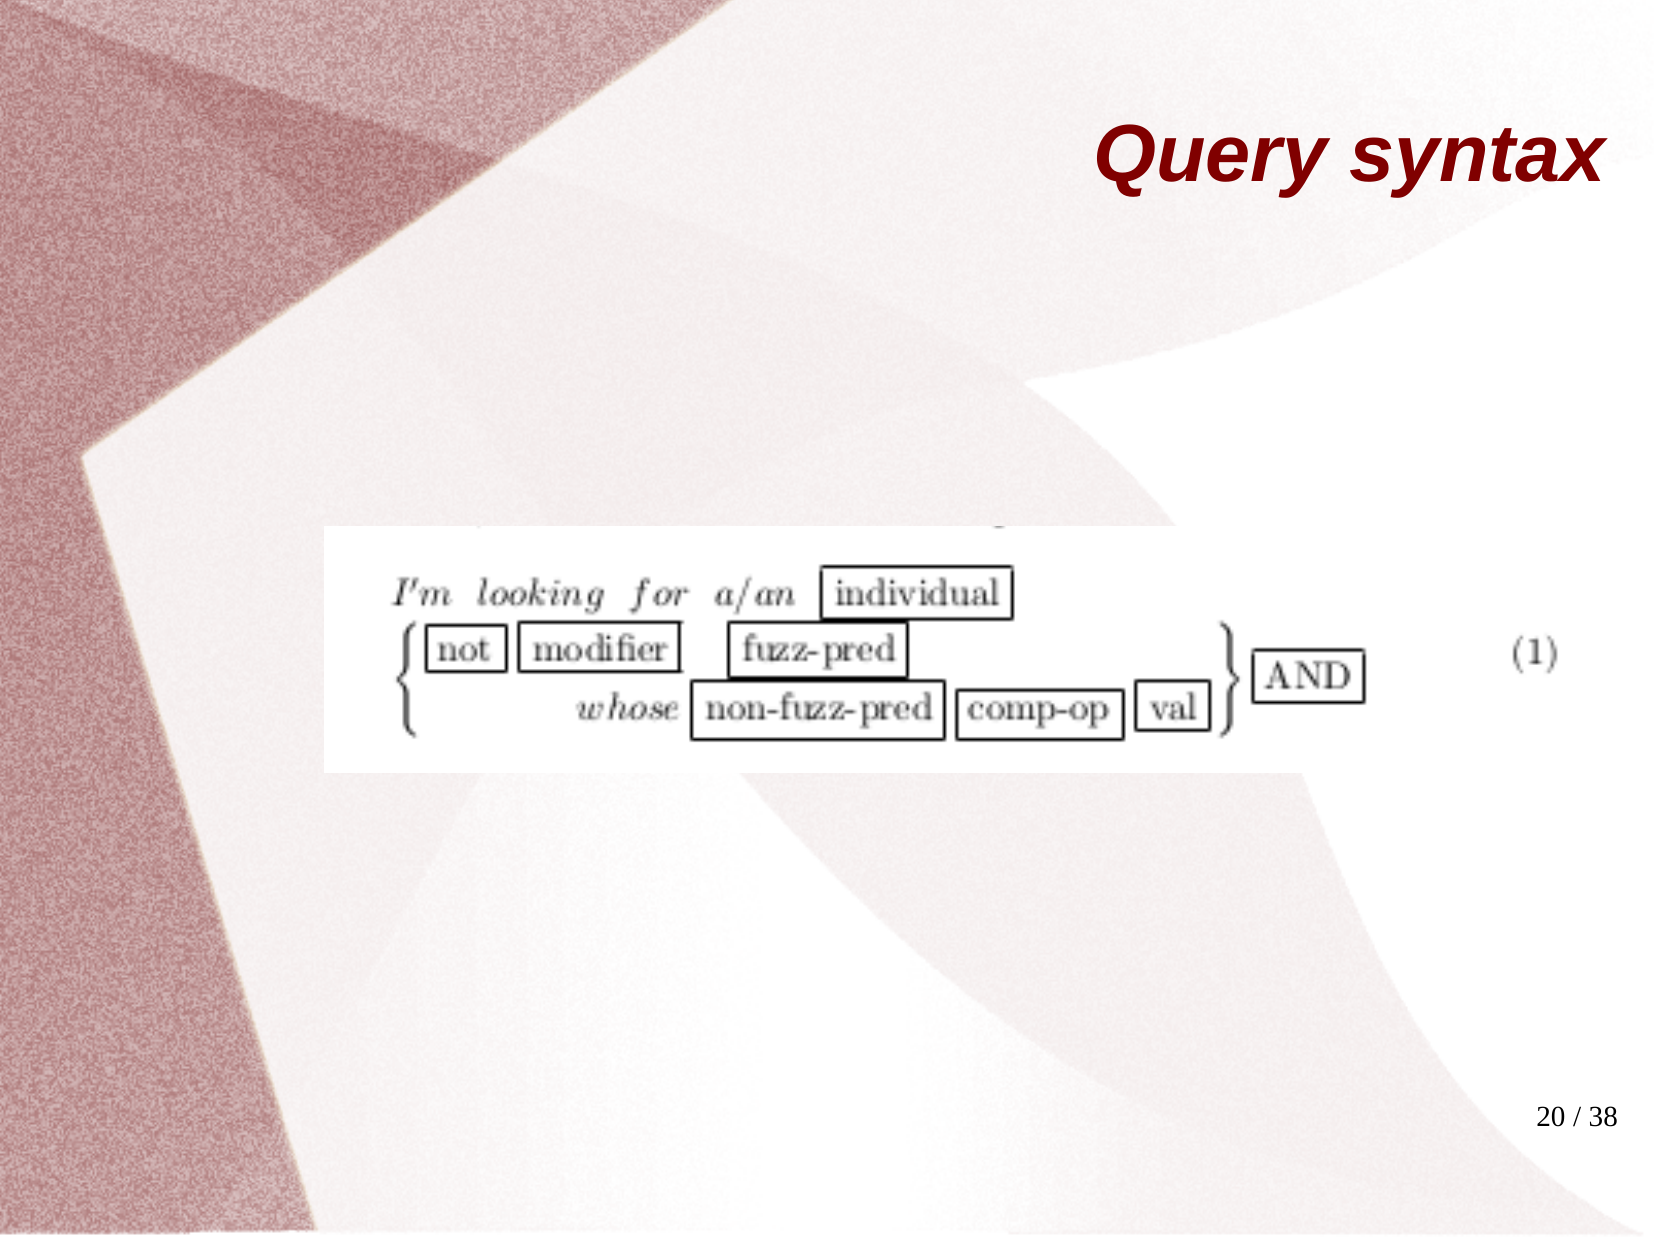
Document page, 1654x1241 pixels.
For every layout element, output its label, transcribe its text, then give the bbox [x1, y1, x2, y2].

picture [0, 0, 1654, 1241]
title Query syntax [596, 49, 1607, 257]
